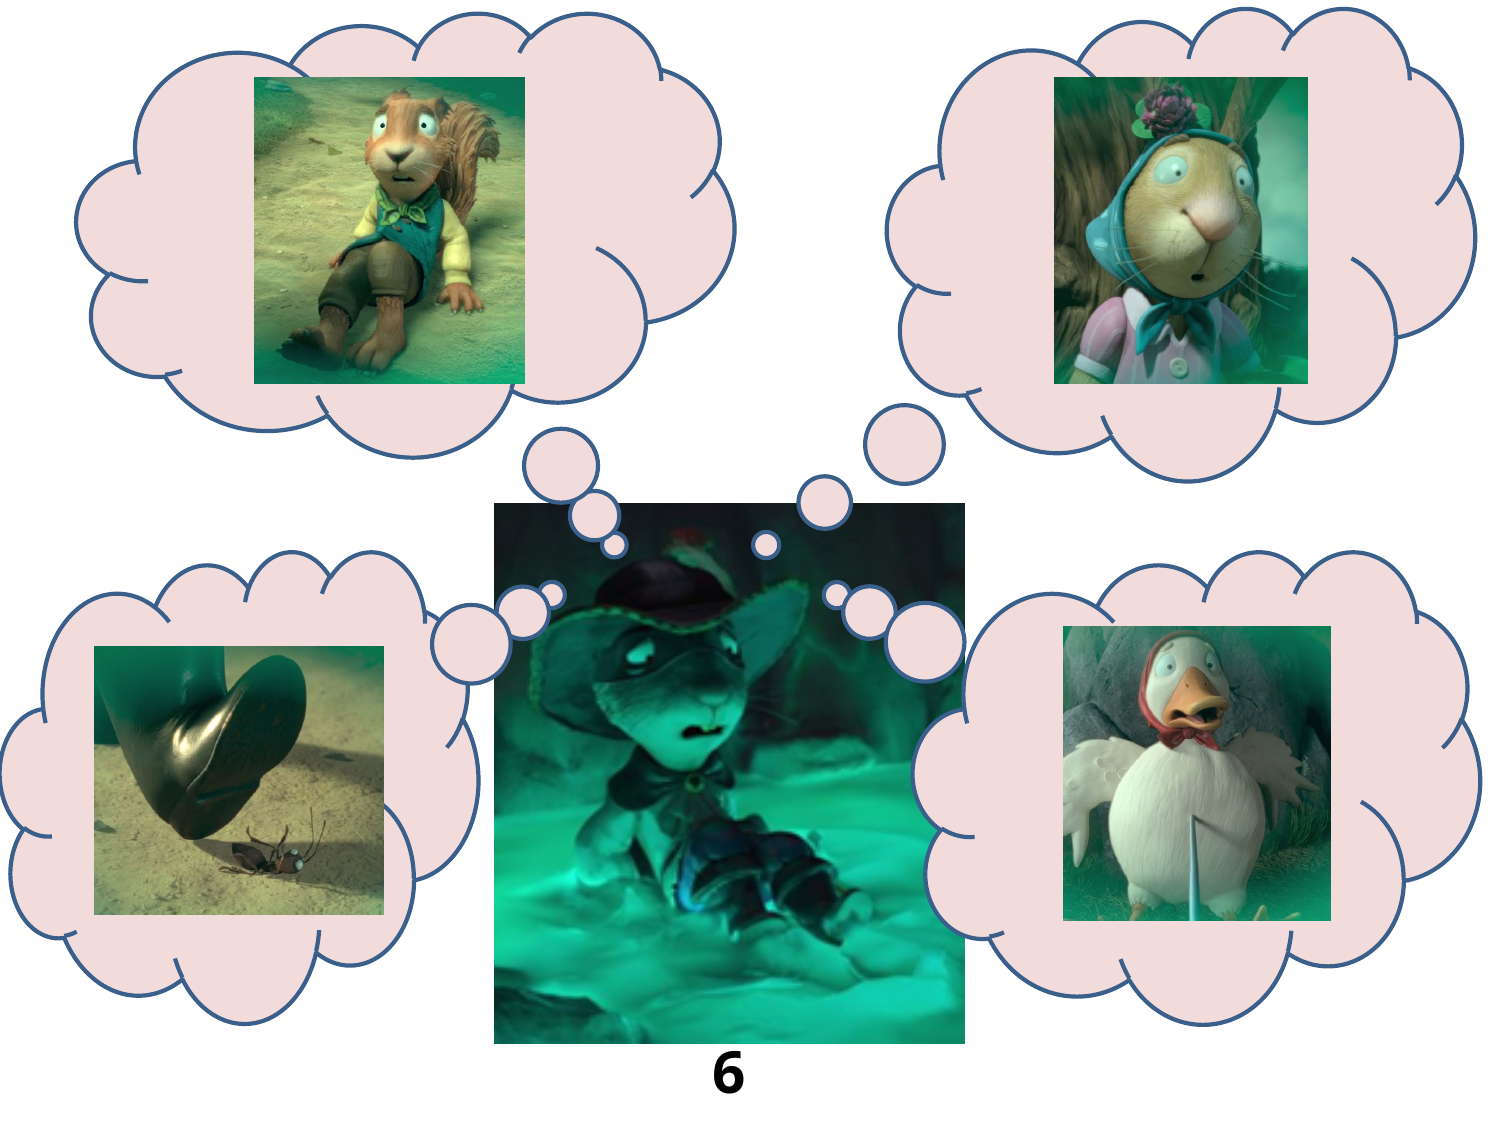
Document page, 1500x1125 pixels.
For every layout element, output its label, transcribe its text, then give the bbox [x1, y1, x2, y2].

text_box [865, 405, 944, 484]
text_box 6 [578, 1028, 881, 1114]
text_box [524, 428, 627, 558]
text_box [76, 13, 735, 458]
picture [494, 503, 965, 1044]
picture [254, 77, 525, 384]
text_box [886, 8, 1476, 482]
text_box [823, 582, 965, 682]
text_box [753, 531, 780, 559]
text_box [0, 552, 565, 1025]
text_box [912, 552, 1481, 1025]
picture [94, 646, 384, 915]
picture [1054, 77, 1308, 384]
text_box [798, 476, 851, 529]
picture [1063, 626, 1331, 921]
